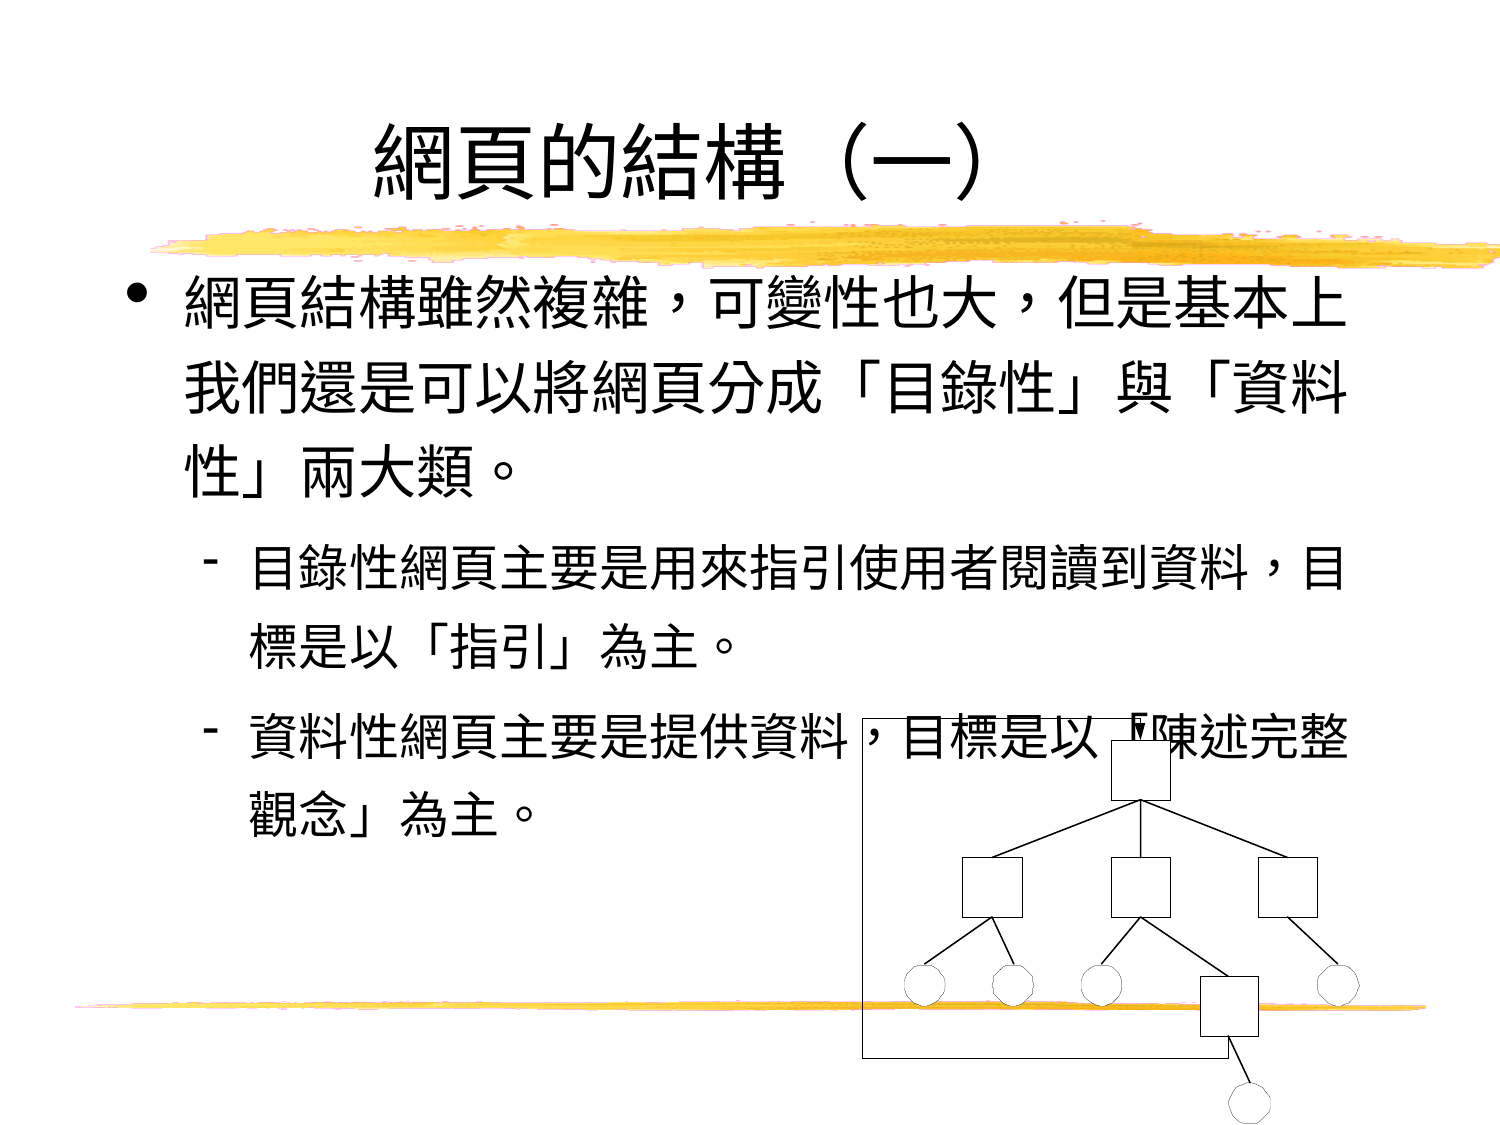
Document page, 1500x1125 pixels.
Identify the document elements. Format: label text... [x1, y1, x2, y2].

list 網頁結構雖然複雜，可變性也大，但是基本上我們還是可以將網頁分成「目錄性」與「資料性」兩大類。 目錄性網頁主要是用來指引使用者閱讀到資料，目標是以「指引」為主。 資料性網頁主要是提供資料，目標是以「陳述完整觀念」為主。 [112, 249, 1388, 790]
chart [832, 716, 1360, 1125]
title 網頁的結構（一） [66, 37, 1342, 225]
picture [75, 999, 832, 1013]
picture [1360, 999, 1426, 1013]
picture [150, 215, 1500, 279]
